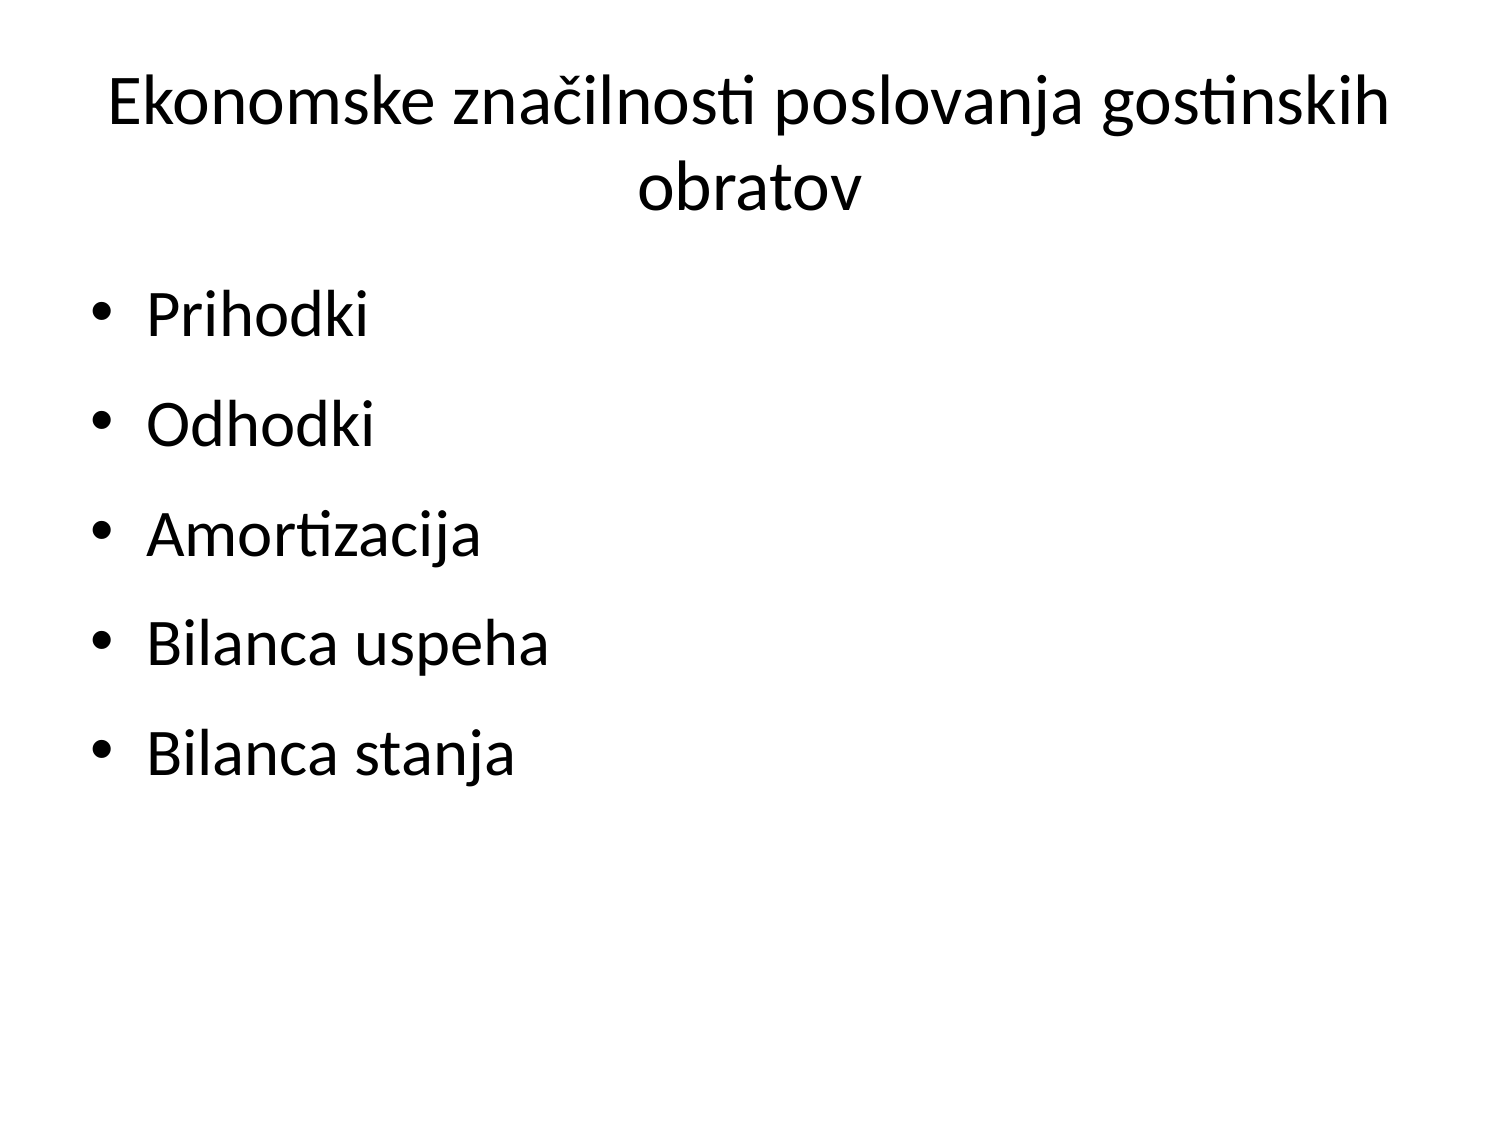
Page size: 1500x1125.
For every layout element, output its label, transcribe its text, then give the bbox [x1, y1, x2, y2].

list Prihodki Odhodki Amortizacija Bilanca uspeha Bilanca stanja [75, 262, 1425, 1005]
title Ekonomske značilnosti poslovanja gostinskih obratov [75, 45, 1425, 233]
